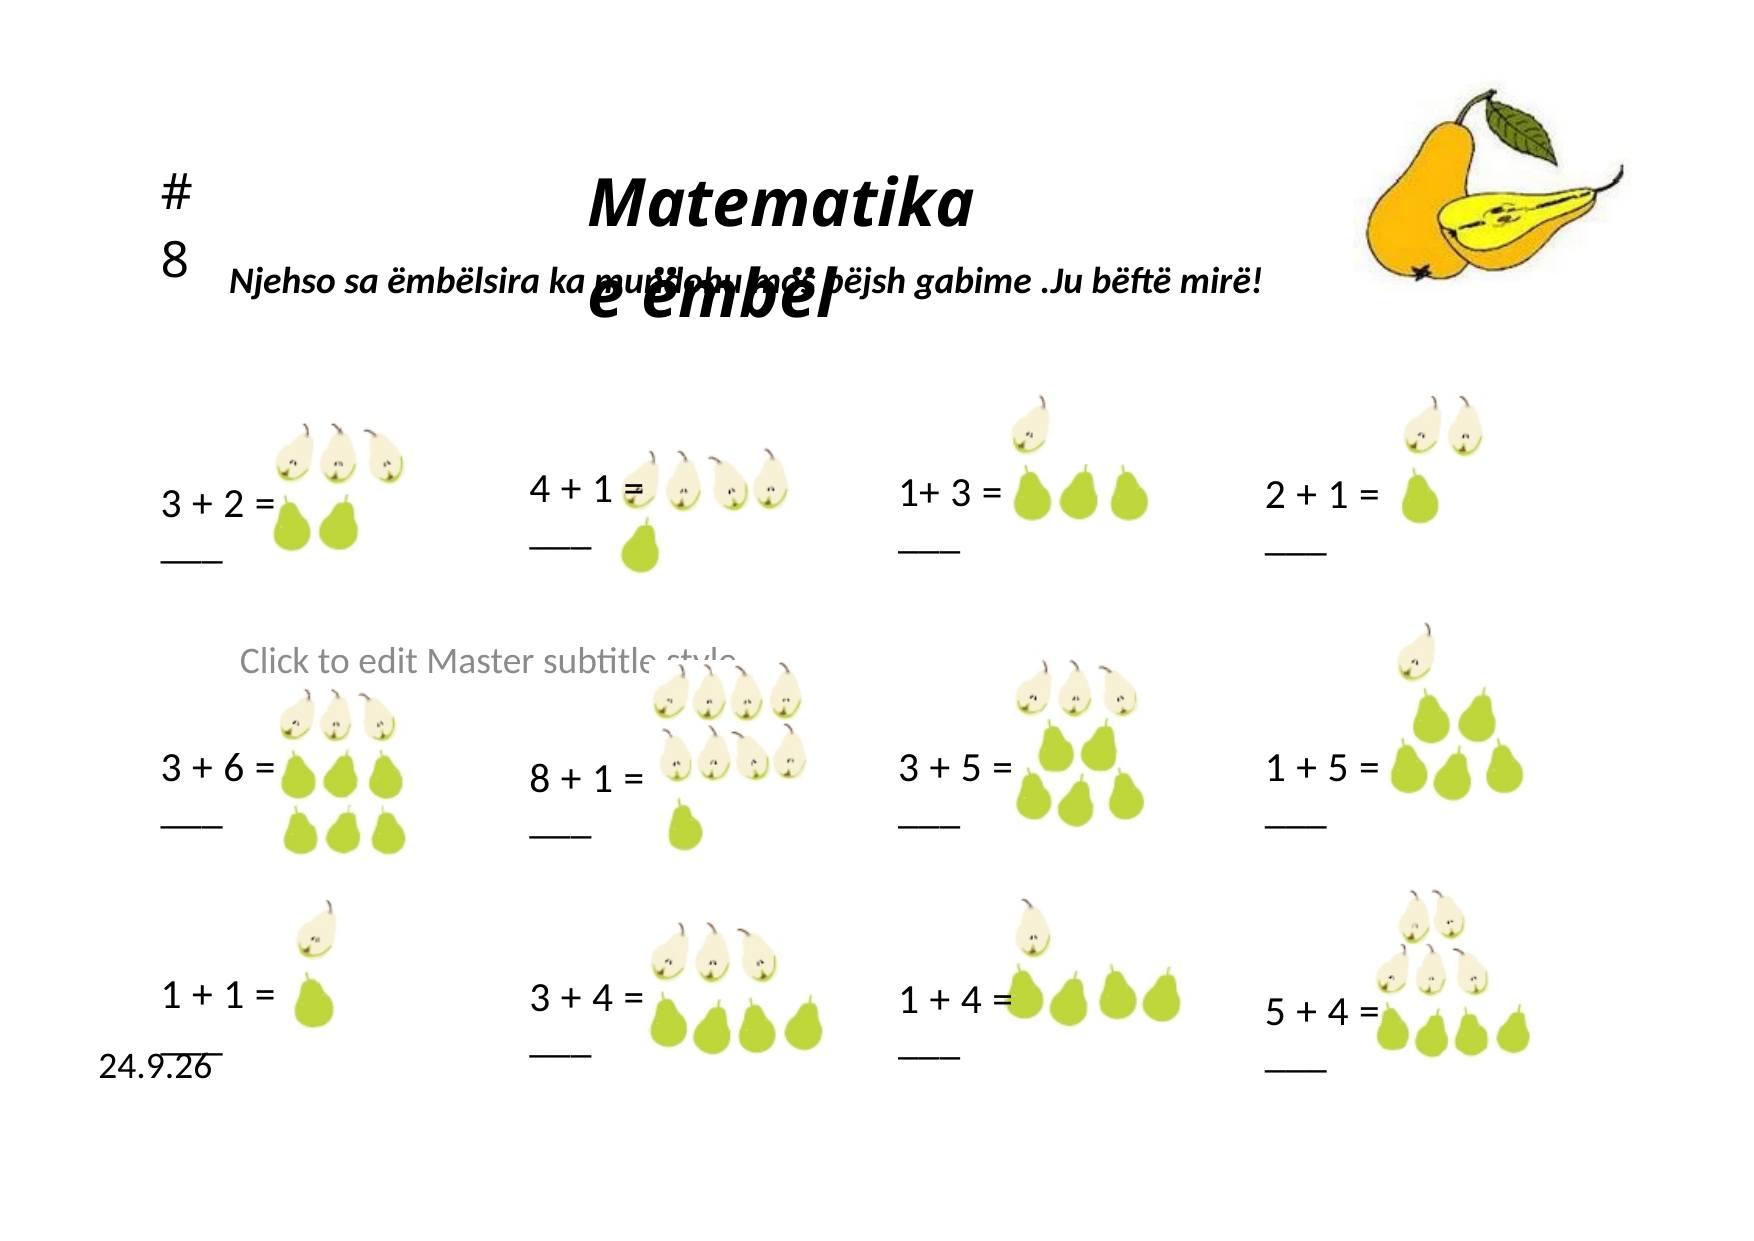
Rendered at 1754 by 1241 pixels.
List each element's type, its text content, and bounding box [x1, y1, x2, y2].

picture [1003, 887, 1194, 1034]
picture [279, 891, 355, 1034]
picture [1003, 389, 1156, 532]
picture [1387, 387, 1494, 532]
text_box 1+ 3 = ___ [883, 462, 1057, 502]
text_box 2 + 1 = ___ [1250, 464, 1432, 505]
text_box 3 + 4 = ___ [514, 966, 696, 1007]
picture [649, 660, 813, 857]
text_box 5 + 4 = ___ [1250, 981, 1432, 1021]
picture [645, 915, 827, 1060]
text_box Njehso sa ëmbëlsira ka mundohu mos bëjsh gabime .Ju bëftë mirë! [214, 257, 1358, 301]
picture [613, 442, 798, 581]
picture [265, 679, 418, 863]
picture [1007, 649, 1152, 835]
picture [1352, 70, 1636, 292]
text_box 3 + 2 = ___ [145, 472, 327, 513]
text_box 4 + 1 = ___ [514, 458, 696, 498]
text_box 1 + 4 = ___ [883, 968, 1065, 1009]
text_box #8 [145, 147, 217, 217]
picture [1368, 885, 1536, 1063]
text_box 8 + 1 = ___ [514, 747, 696, 788]
text_box Matematika e ëmbël [572, 147, 1040, 228]
text_box 3 + 5 = ___ [883, 737, 1065, 777]
picture [265, 413, 412, 564]
picture [1387, 620, 1532, 806]
text_box 3 + 6 = ___ [145, 737, 327, 777]
text_box 1 + 1 = ___ [145, 964, 327, 1005]
text_box 1 + 5 = ___ [1250, 737, 1432, 777]
